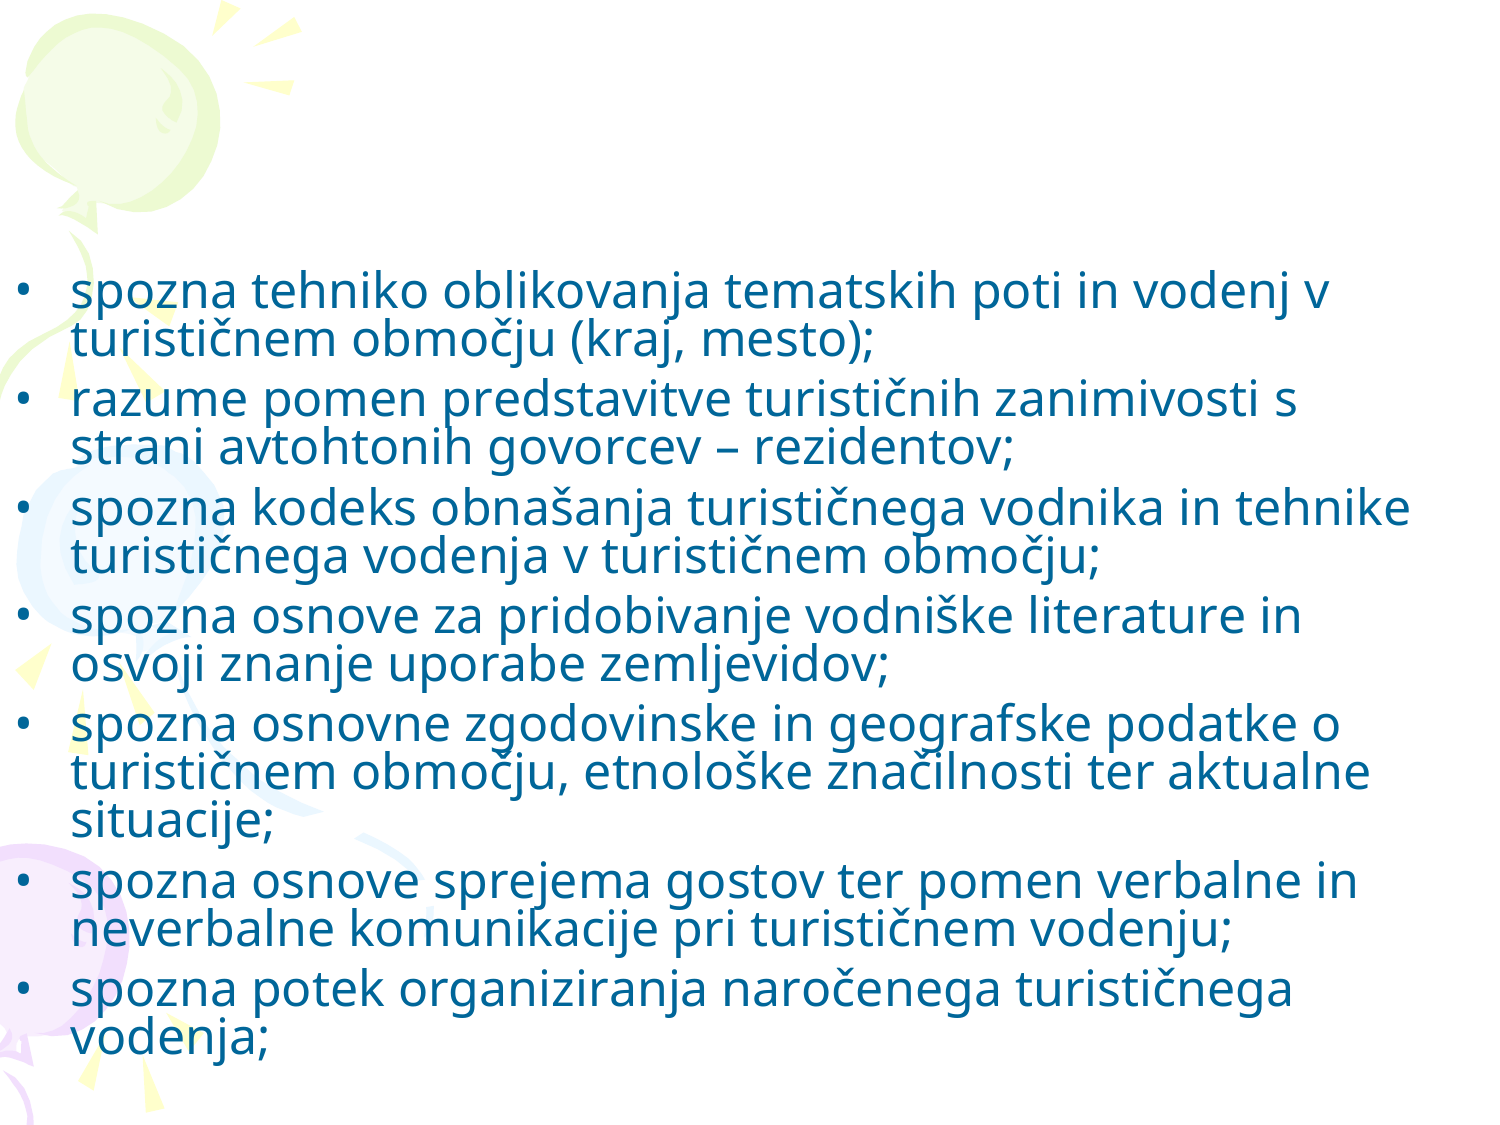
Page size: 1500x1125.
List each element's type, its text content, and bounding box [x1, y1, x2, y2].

list spozna tehniko oblikovanja tematskih poti in vodenj v turističnem območju (kraj, mesto); • razume pomen predstavitve turističnih zanimivosti s strani avtohtonih govorcev – rezidentov; • spozna kodeks obnašanja turističnega vodnika in tehnike turističnega vodenja v turističnem območju; spozna osnove za pridobivanje vodniške literature in osvoji znanje uporabe zemljevidov; • spozna osnovne zgodovinske in geografske podatke o turističnem območju, etnološke značilnosti ter aktualne situacije; • spozna osnove sprejema gostov ter pomen verbalne in neverbalne komunikacije pri turističnem vodenju; • spozna potek organiziranja naročenega turističnega vodenja; [0, 262, 1459, 994]
